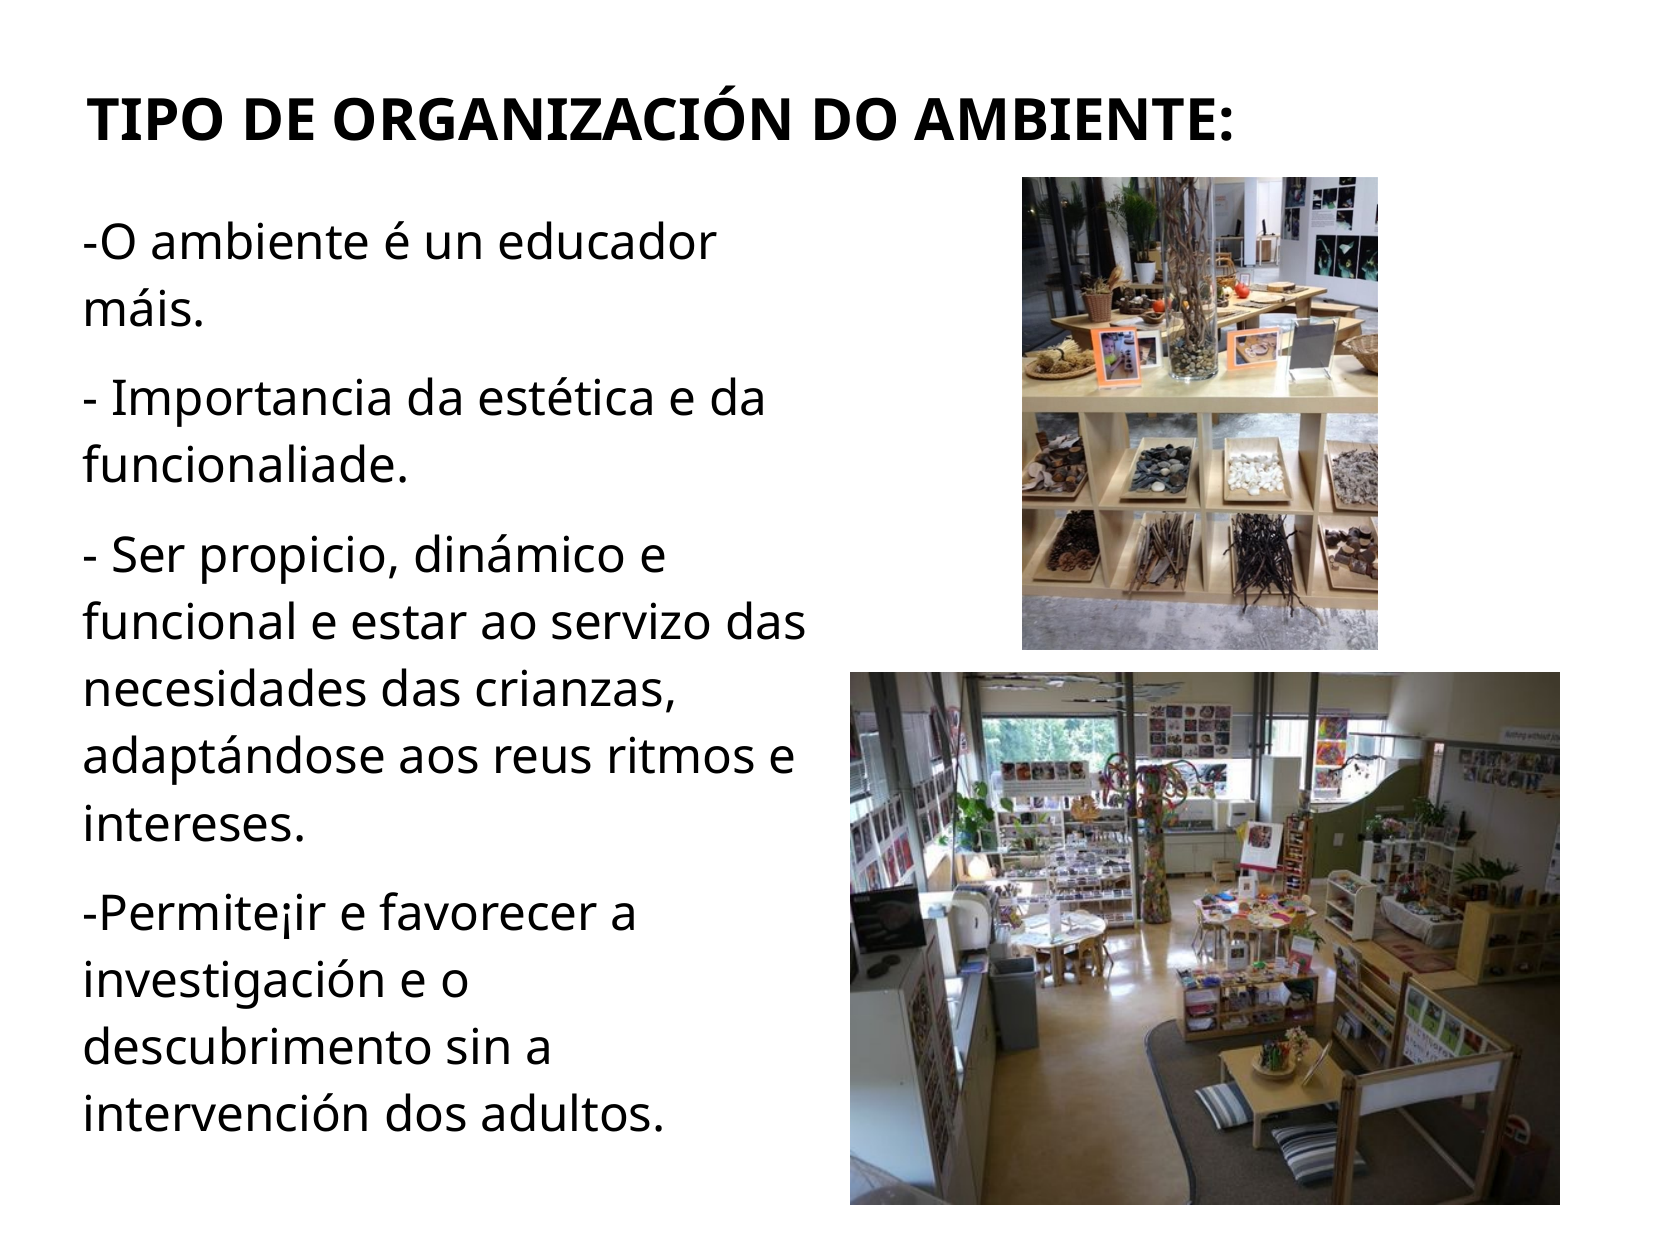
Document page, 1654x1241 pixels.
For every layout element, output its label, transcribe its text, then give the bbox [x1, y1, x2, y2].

picture [1022, 177, 1378, 650]
title TIPO DE ORGANIZACIÓN DO AMBIENTE: [86, 14, 1575, 222]
list -O ambiente é un educador máis. - Importancia da estética e da funcionaliade. - Ser propicio, dinámico e funcional e estar ao servizo das necesidades das crianzas, adaptándose aos reus ritmos e intereses. -Permite¡ir e favorecer a investigación e o descubrimento sin a intervención dos adultos. [82, 206, 809, 1152]
picture [850, 672, 1560, 1205]
